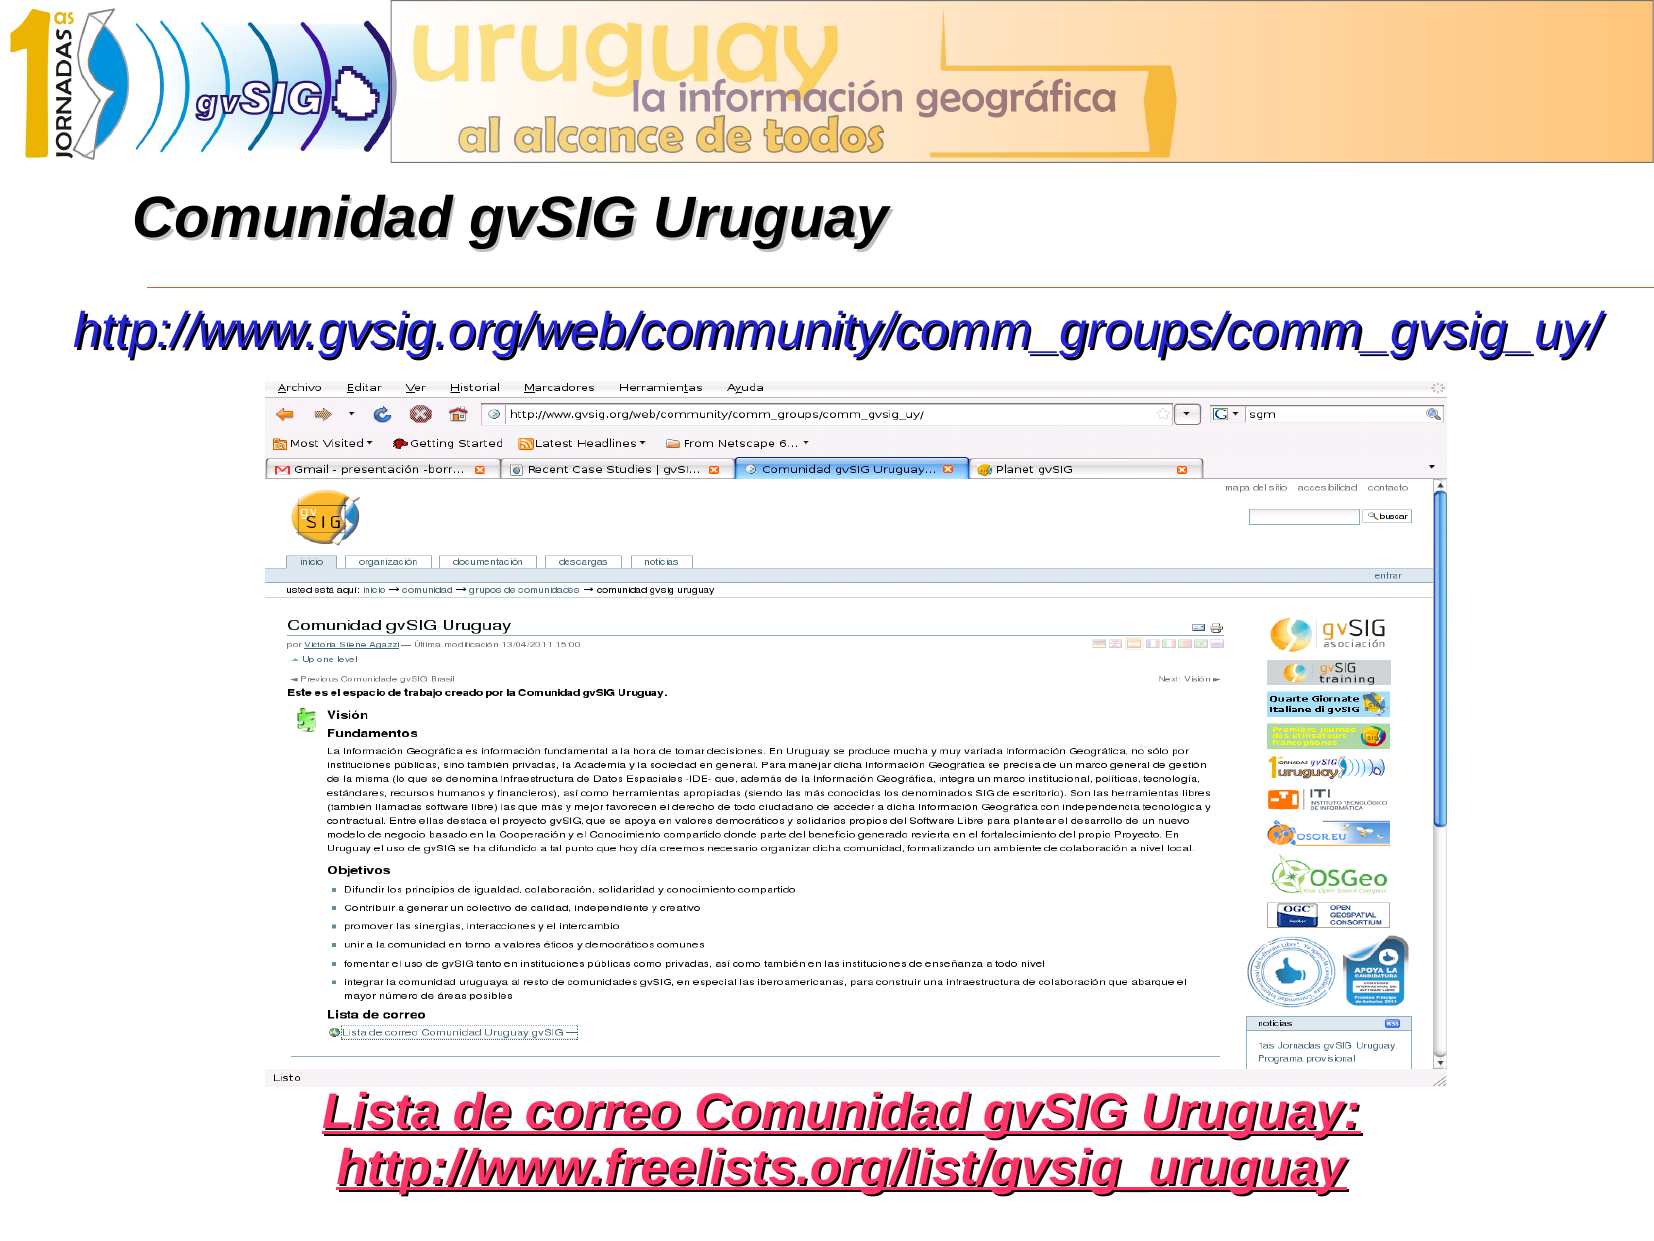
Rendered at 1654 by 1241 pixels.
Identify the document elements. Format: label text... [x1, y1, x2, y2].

text_box Comunidad gvSIG Uruguay [118, 177, 975, 267]
text_box http://www.gvsig.org/web/community/comm_groups/comm_gvsig_uy/ Lista de correo Comunidad gvSIG Uruguay: http://www.freelists.org/list/gvsig_uruguay [59, 295, 1625, 1241]
picture [0, 6, 1181, 163]
